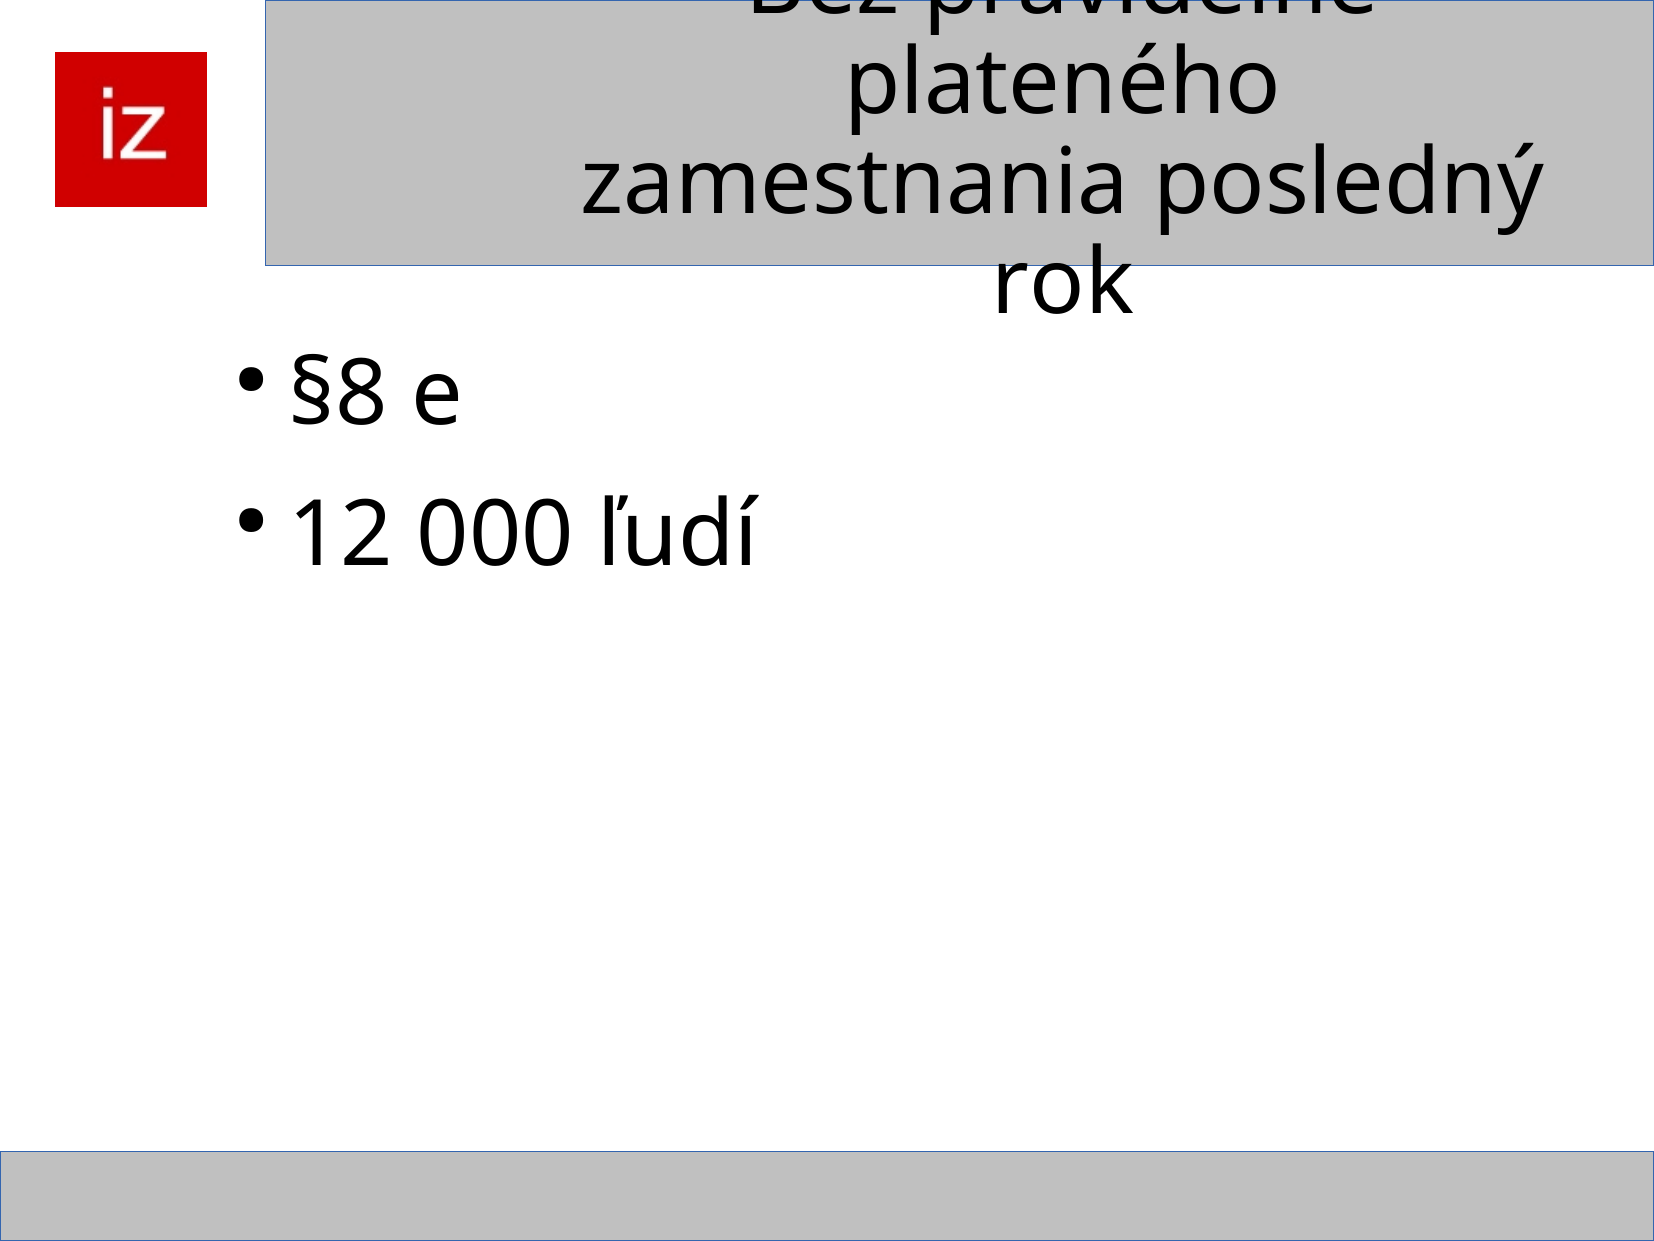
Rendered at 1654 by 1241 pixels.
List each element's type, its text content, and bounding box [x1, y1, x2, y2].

picture [55, 52, 207, 207]
title Bez pravidelne plateného zamestnania posledný rok [561, 0, 1565, 277]
list §8 e 12 000 ľudí [121, 344, 1533, 1126]
